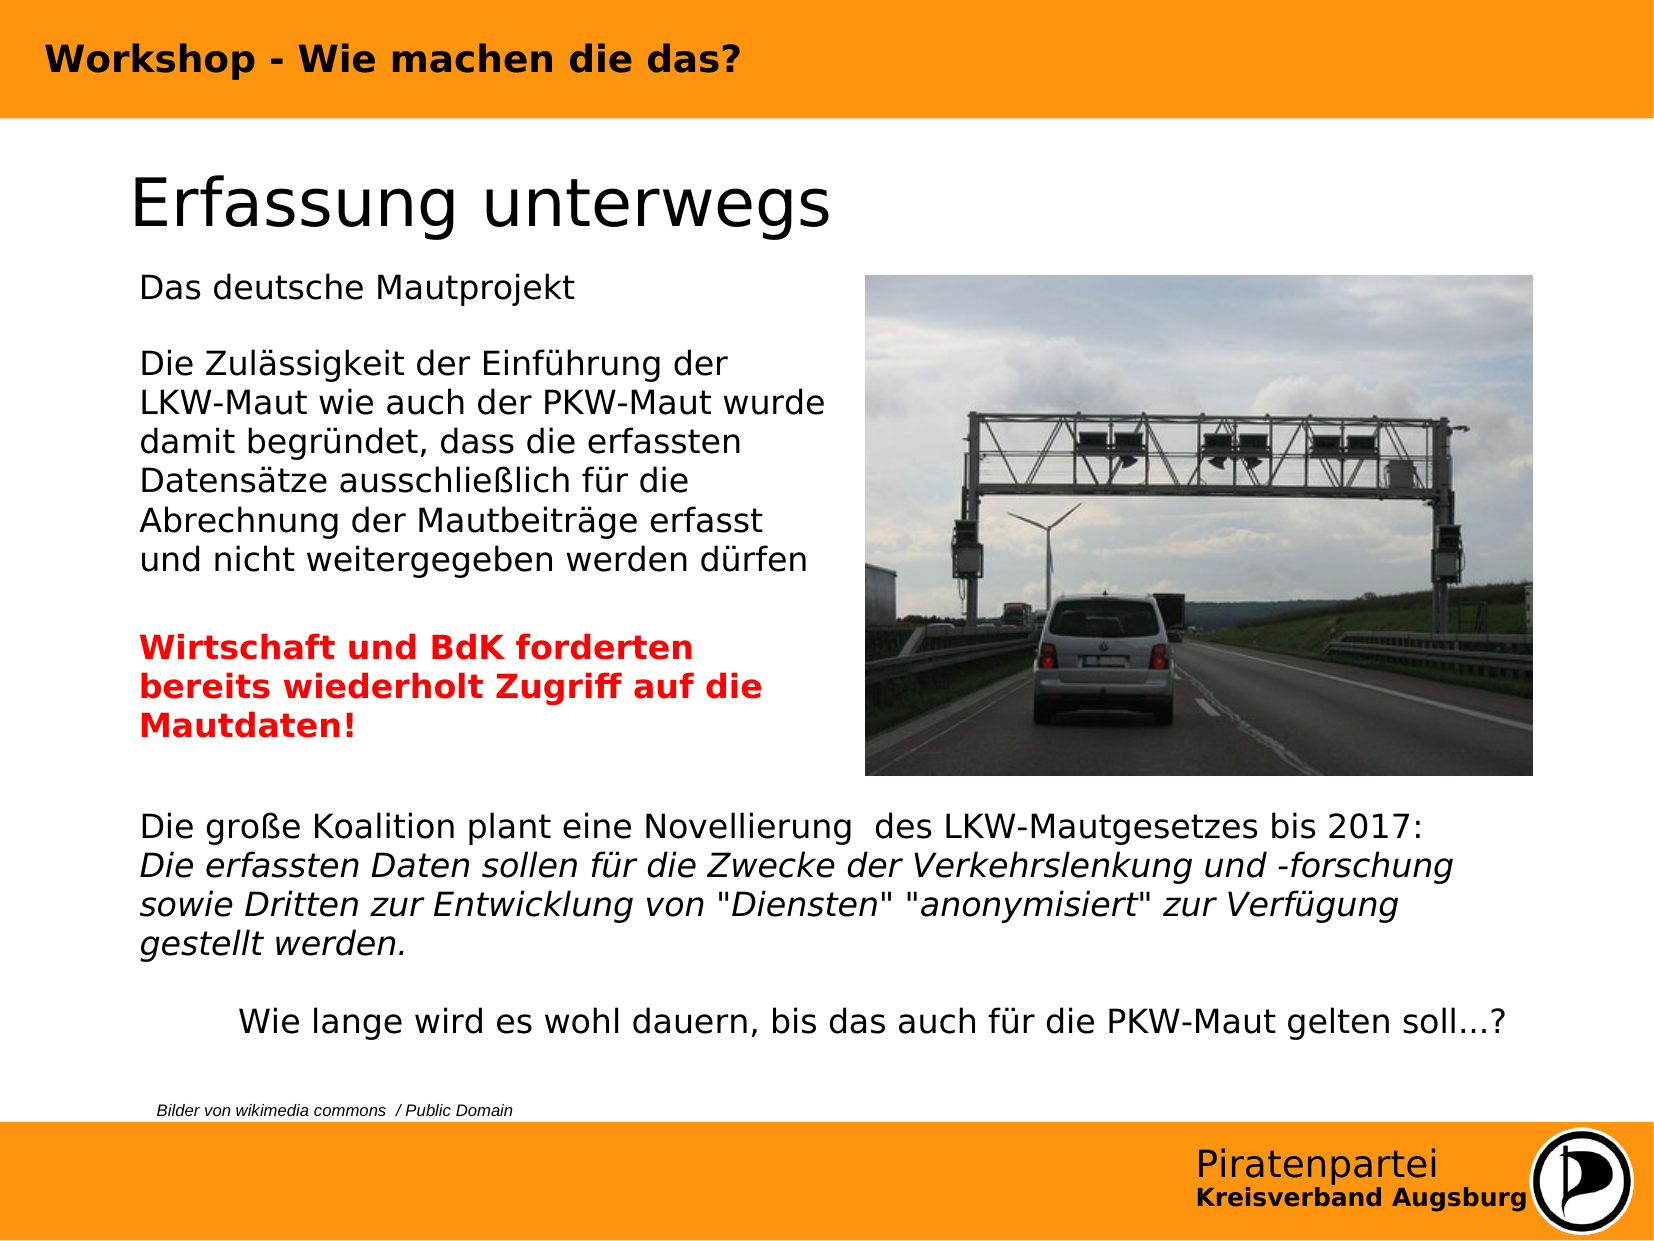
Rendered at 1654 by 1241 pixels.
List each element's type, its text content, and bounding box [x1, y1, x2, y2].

text_box Die Zulässigkeit der Einführung der LKW-Maut wie auch der PKW-Maut wurde damit begründet, dass die erfassten Datensätze ausschließlich für die Abrechnung der Mautbeiträge erfasst und nicht weitergegeben werden dürfen [124, 336, 848, 592]
text_box Bilder von wikimedia commons / Public Domain [141, 1092, 484, 1127]
text_box Die große Koalition plant eine Novellierung des LKW-Mautgesetzes bis 2017: Die erfassten Daten sollen für die Zwecke der Verkehrslenkung und -forschung sowie Dritten zur Entwicklung von "Diensten" "anonymisiert" zur Verfügung gestellt werden. Wie lange wird es wohl dauern, bis das auch für die PKW-Maut gelten soll...? [124, 799, 1525, 1055]
text_box Das deutsche Mautprojekt [123, 259, 1506, 318]
text_box Wirtschaft und BdK forderten bereits wiederholt Zugriff auf die Mautdaten! [123, 620, 836, 772]
text_box Erfassung unterwegs [115, 155, 1560, 248]
text_box Workshop - Wie machen die das? [29, 29, 1329, 88]
picture [1529, 1127, 1634, 1235]
picture [865, 275, 1533, 776]
